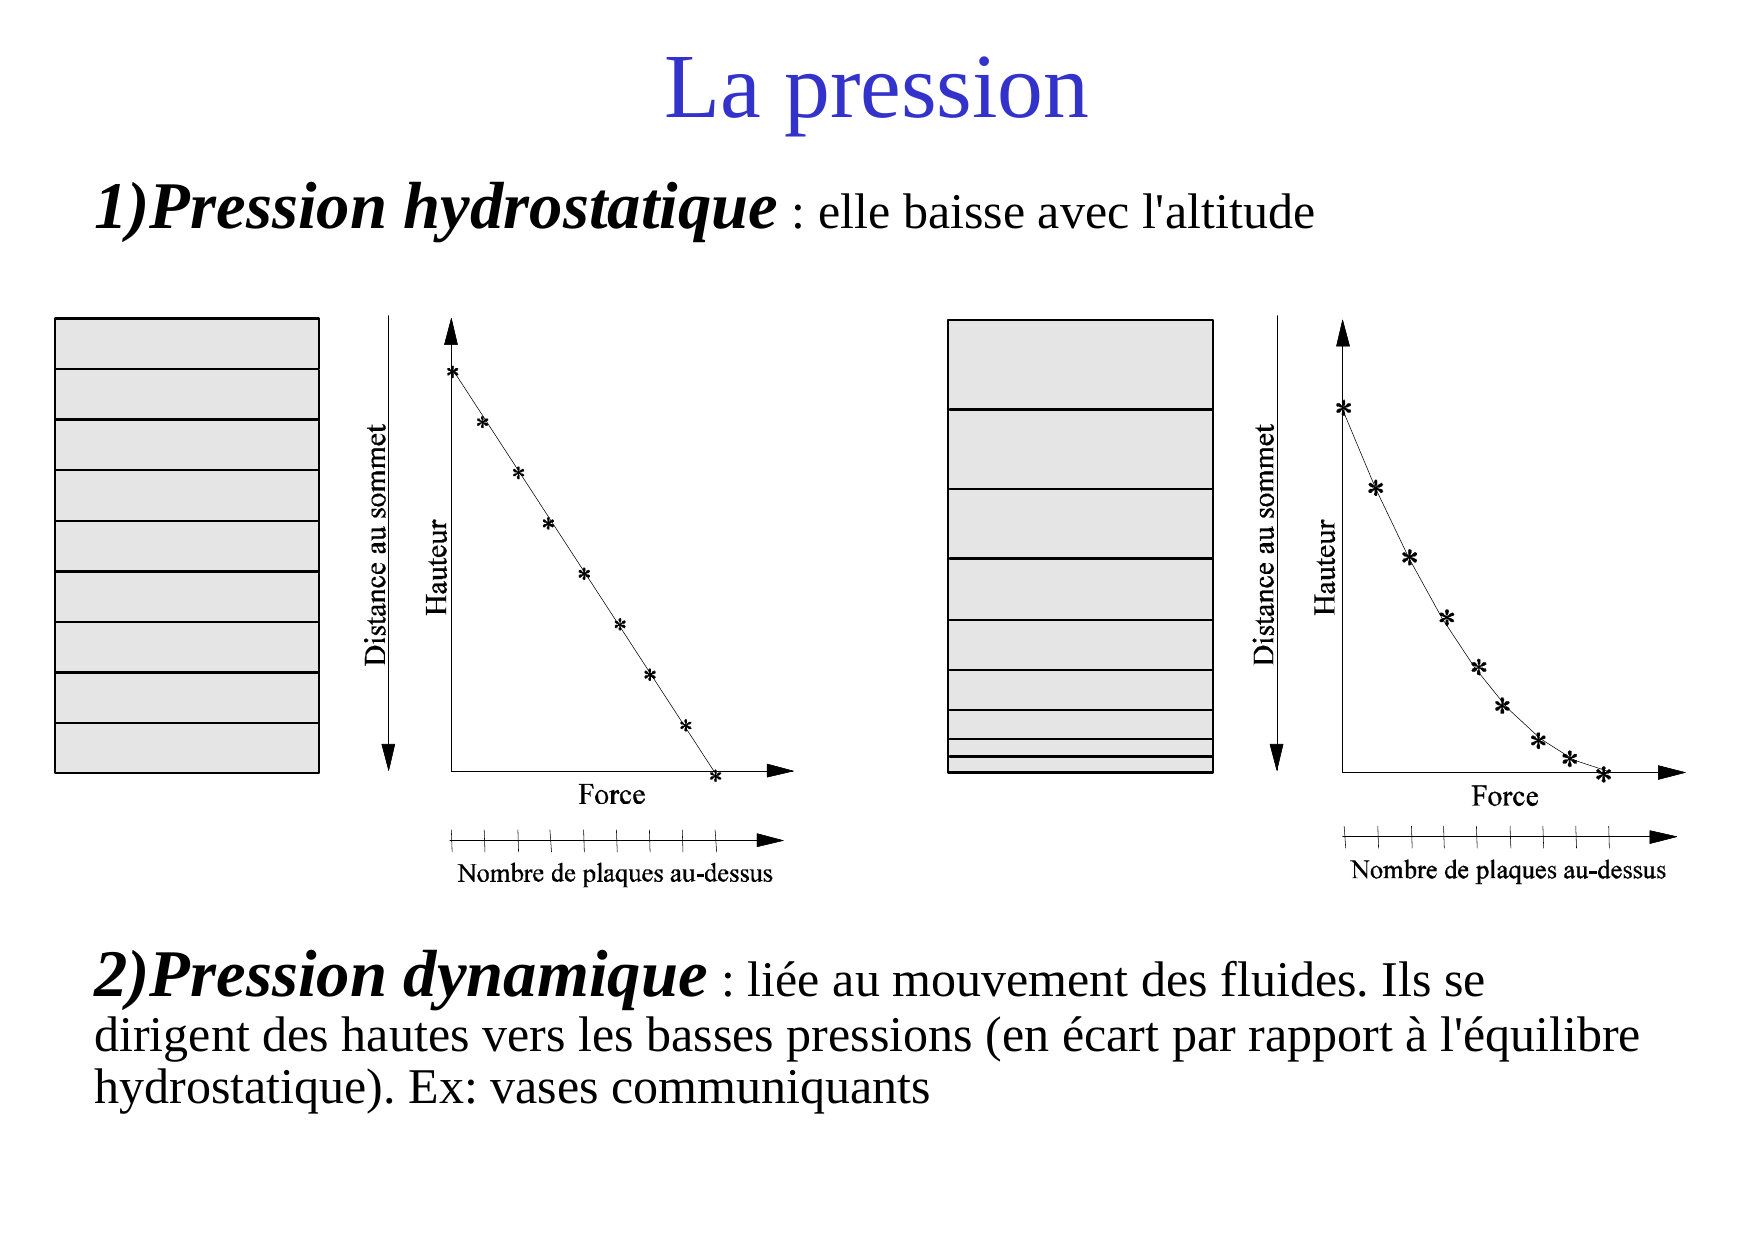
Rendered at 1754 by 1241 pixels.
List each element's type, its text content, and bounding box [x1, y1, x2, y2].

title La pression [128, 25, 1627, 153]
picture [50, 310, 1692, 892]
text_box 2)Pression dynamique : liée au mouvement des fluides. Ils se dirigent des hautes vers les basses pressions (en écart par rapport à l'équilibre hydrostatique). Ex: vases communiquants [79, 933, 1663, 1122]
text_box 1)Pression hydrostatique : elle baisse avec l'altitude [79, 165, 1663, 251]
